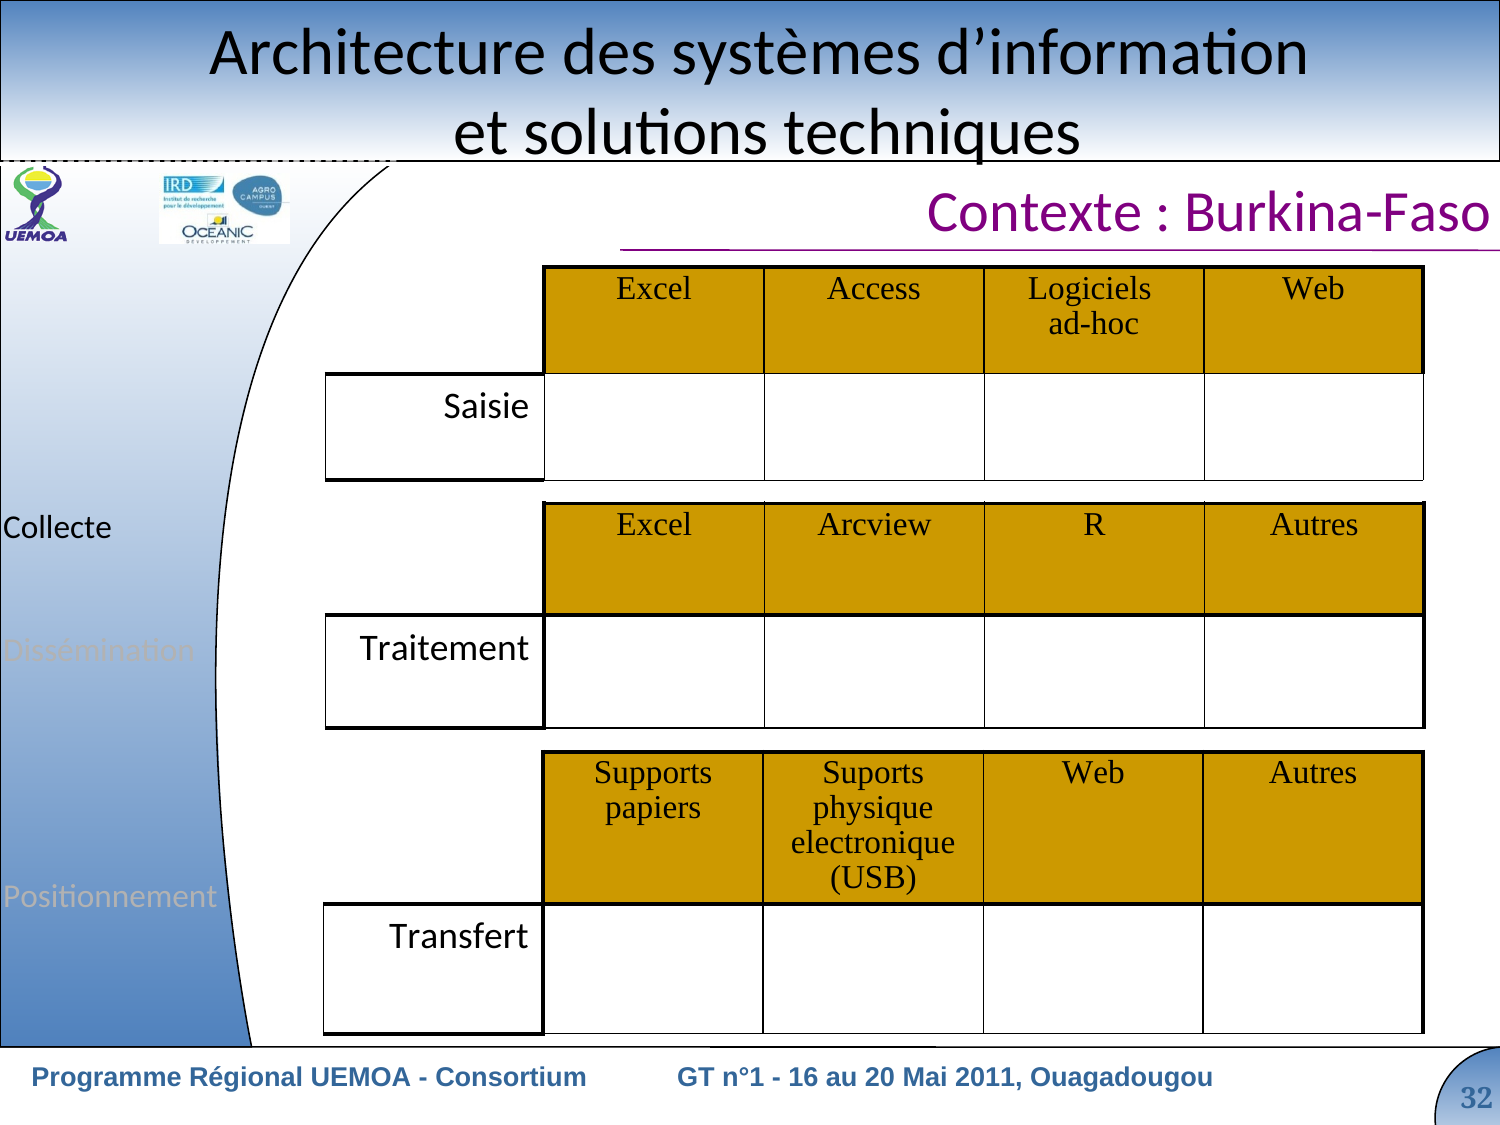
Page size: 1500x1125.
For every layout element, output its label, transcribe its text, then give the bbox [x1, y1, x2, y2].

table_cell [985, 374, 1204, 480]
table_cell [545, 906, 762, 1033]
table_cell Transfert [324, 906, 541, 1032]
table_cell Traitement [326, 617, 542, 726]
table_header Autres [1205, 505, 1422, 613]
table_header Supports papiers [545, 754, 762, 902]
table_header Logiciels ad-hoc [985, 269, 1203, 373]
table_header Arcview [765, 505, 984, 613]
table_cell [1205, 374, 1423, 480]
table_header [323, 752, 541, 902]
text_box Contexte : Burkina-Faso [265, 165, 1500, 251]
table_header Excel [546, 269, 763, 373]
table_cell [765, 617, 984, 727]
picture [0, 166, 73, 244]
table_header Autres [1204, 754, 1421, 902]
table_header R [985, 505, 1204, 613]
table_cell [765, 374, 984, 480]
table_cell [985, 617, 1204, 727]
table_cell [984, 906, 1202, 1033]
table_cell [1205, 617, 1422, 727]
text_box Architecture des systèmes d’information et solutions techniques [53, 0, 1483, 161]
table_cell Saisie [326, 376, 544, 478]
picture [159, 173, 265, 244]
table_cell [545, 374, 764, 480]
table_header Excel [546, 505, 764, 613]
table_header Access [765, 269, 983, 373]
table_header Collecte Dissémination Positionnement [0, 497, 313, 1045]
table_header Suports physique electronique (USB) [764, 754, 983, 902]
table_cell [764, 906, 983, 1033]
table_header [325, 267, 542, 372]
table_header [325, 504, 542, 613]
table_cell [546, 617, 764, 727]
table_header Web [984, 754, 1202, 902]
table_header Web [1205, 269, 1421, 373]
table_cell [1204, 906, 1421, 1033]
